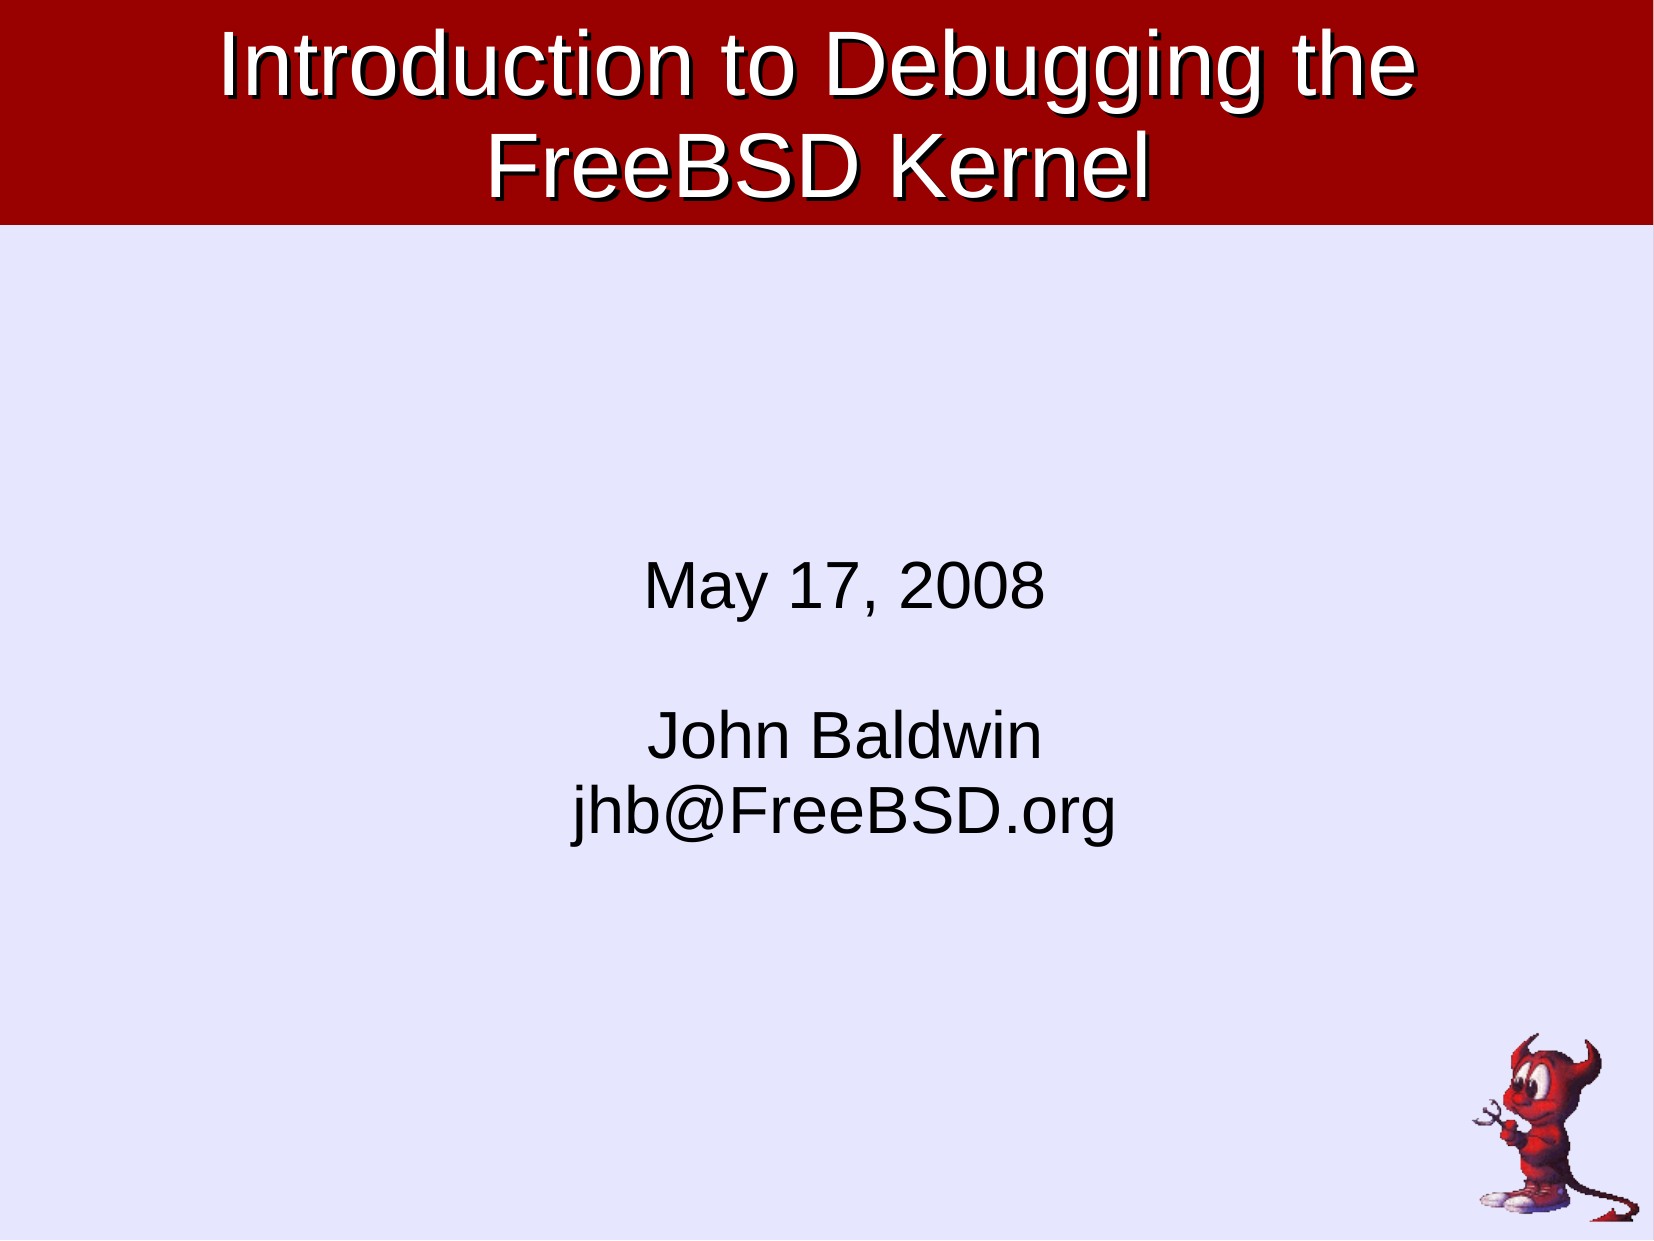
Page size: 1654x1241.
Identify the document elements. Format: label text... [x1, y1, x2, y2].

picture [1464, 1030, 1643, 1227]
subtitle May 17, 2008 John Baldwin jhb@FreeBSD.org [121, 344, 1534, 1127]
title Introduction to Debugging the FreeBSD Kernel [112, 11, 1525, 219]
